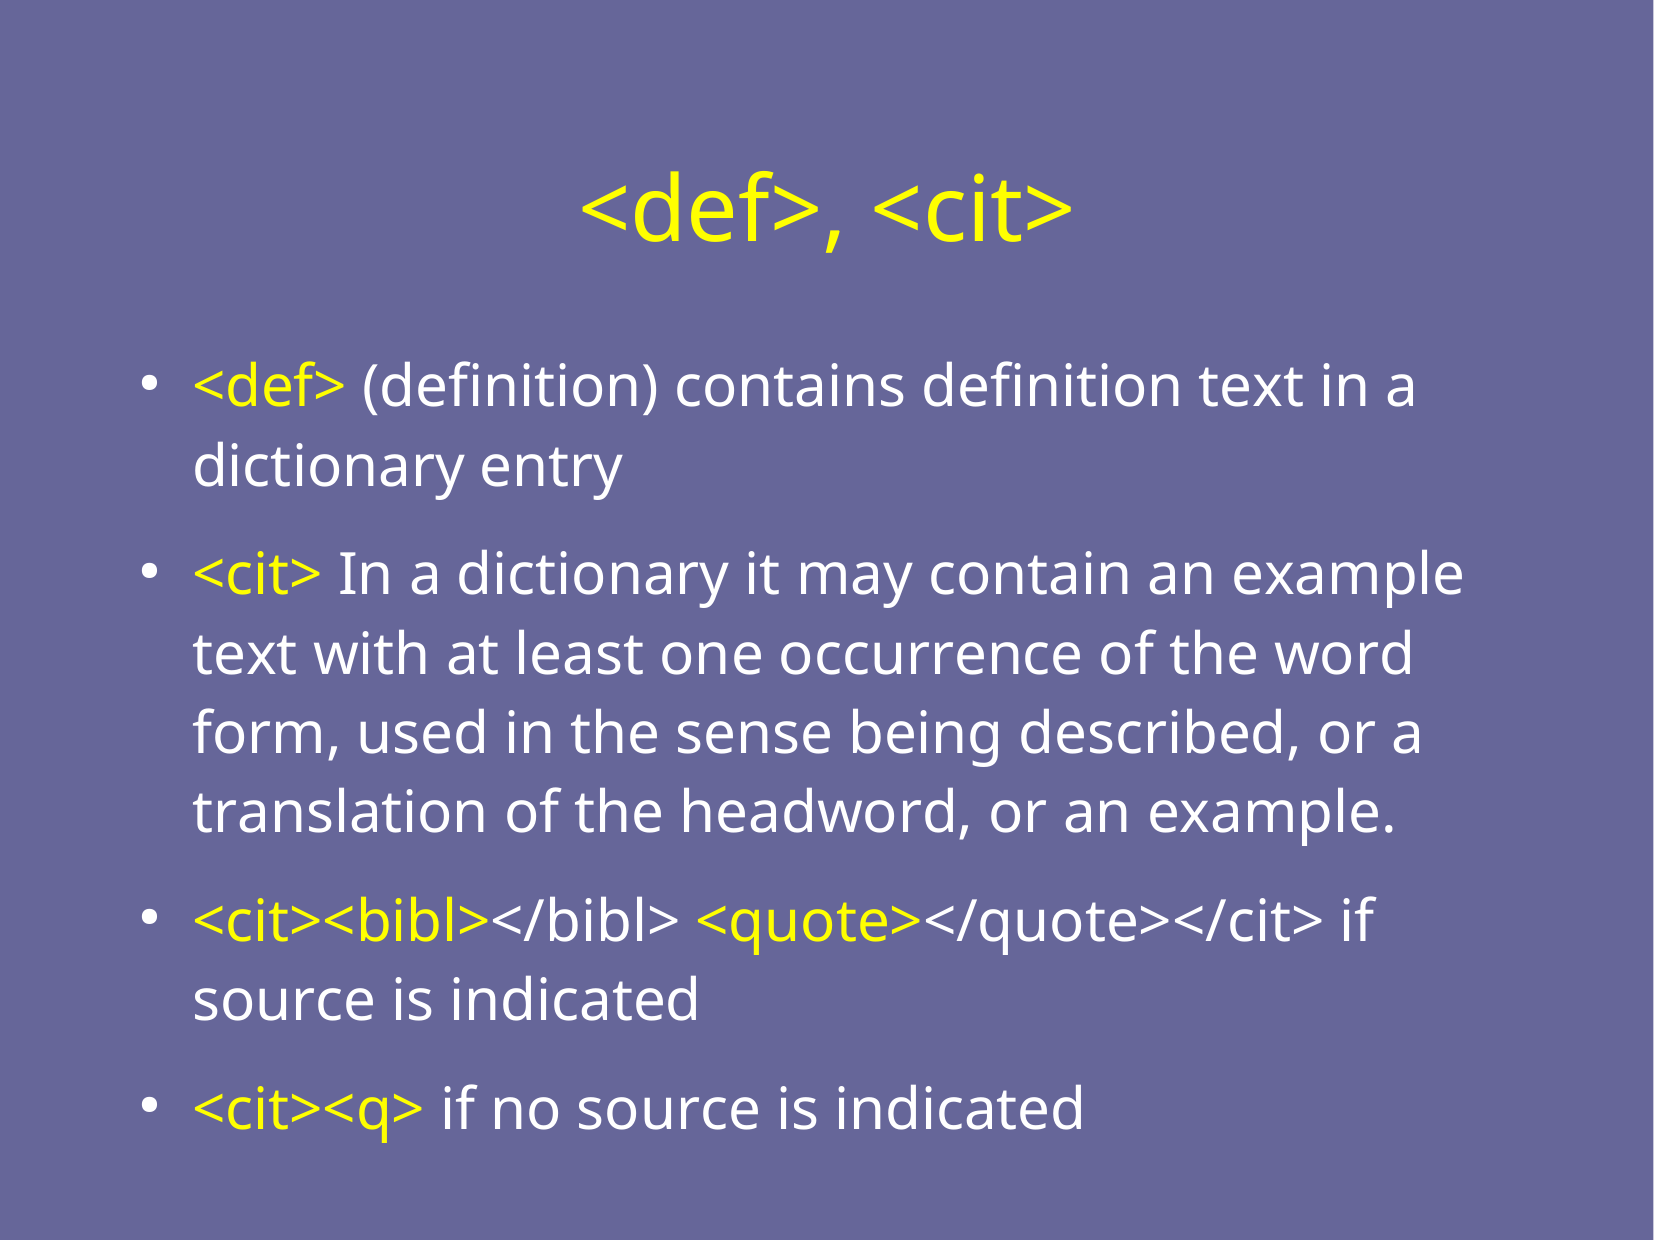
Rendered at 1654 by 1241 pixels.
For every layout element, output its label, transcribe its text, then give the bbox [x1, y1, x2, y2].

title <def>, <cit> [121, 110, 1534, 303]
list <def> (definition) contains definition text in a dictionary entry <cit> In a dictionary it may contain an example text with at least one occurrence of the word form, used in the sense being described, or a translation of the headword, or an example. <cit><bibl></bibl> <quote></quote></cit> if source is indicated <cit><q> if no source is indicated [121, 344, 1534, 1136]
